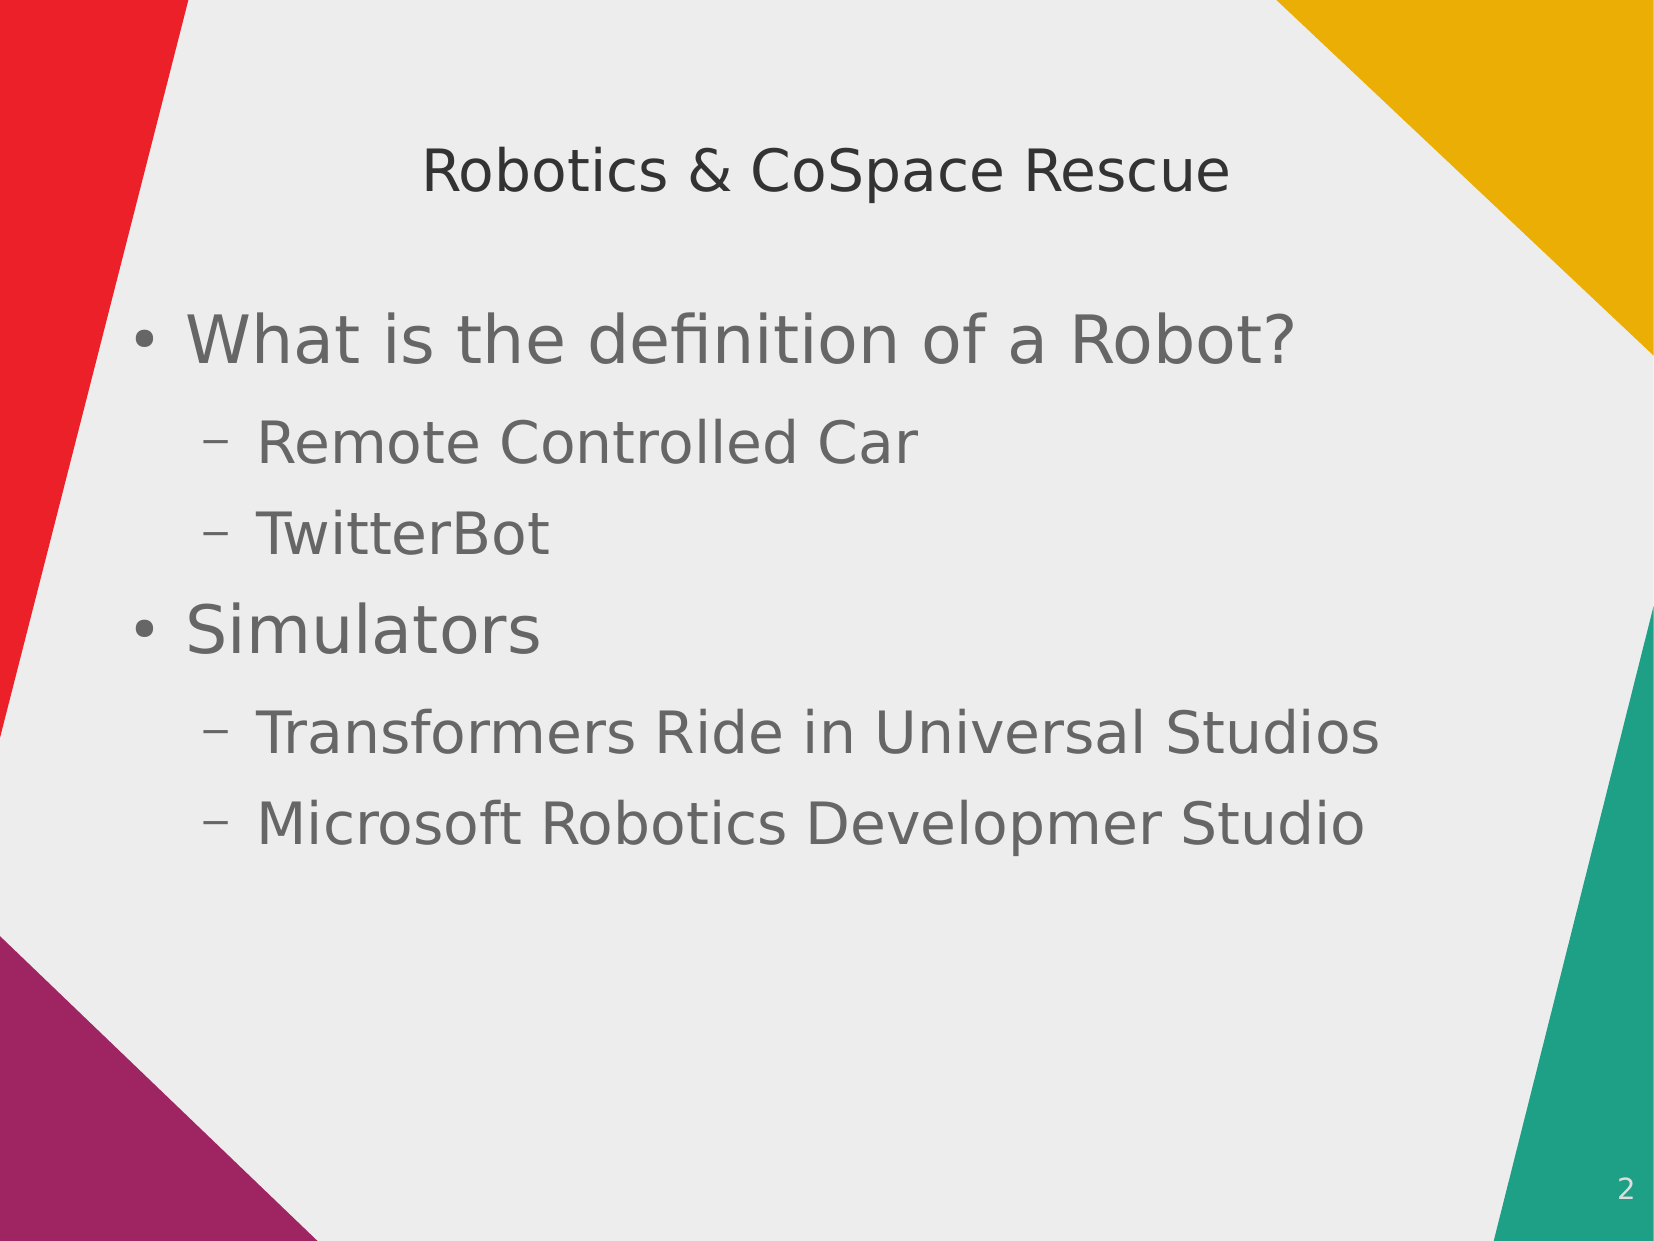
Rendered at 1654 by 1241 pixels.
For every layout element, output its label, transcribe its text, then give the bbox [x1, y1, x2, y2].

title Robotics & CoSpace Rescue [114, 73, 1539, 271]
list What is the definition of a Robot? Remote Controlled Car TwitterBot Simulators Transformers Ride in Universal Studios Microsoft Robotics Developmer Studio [114, 302, 1539, 1033]
